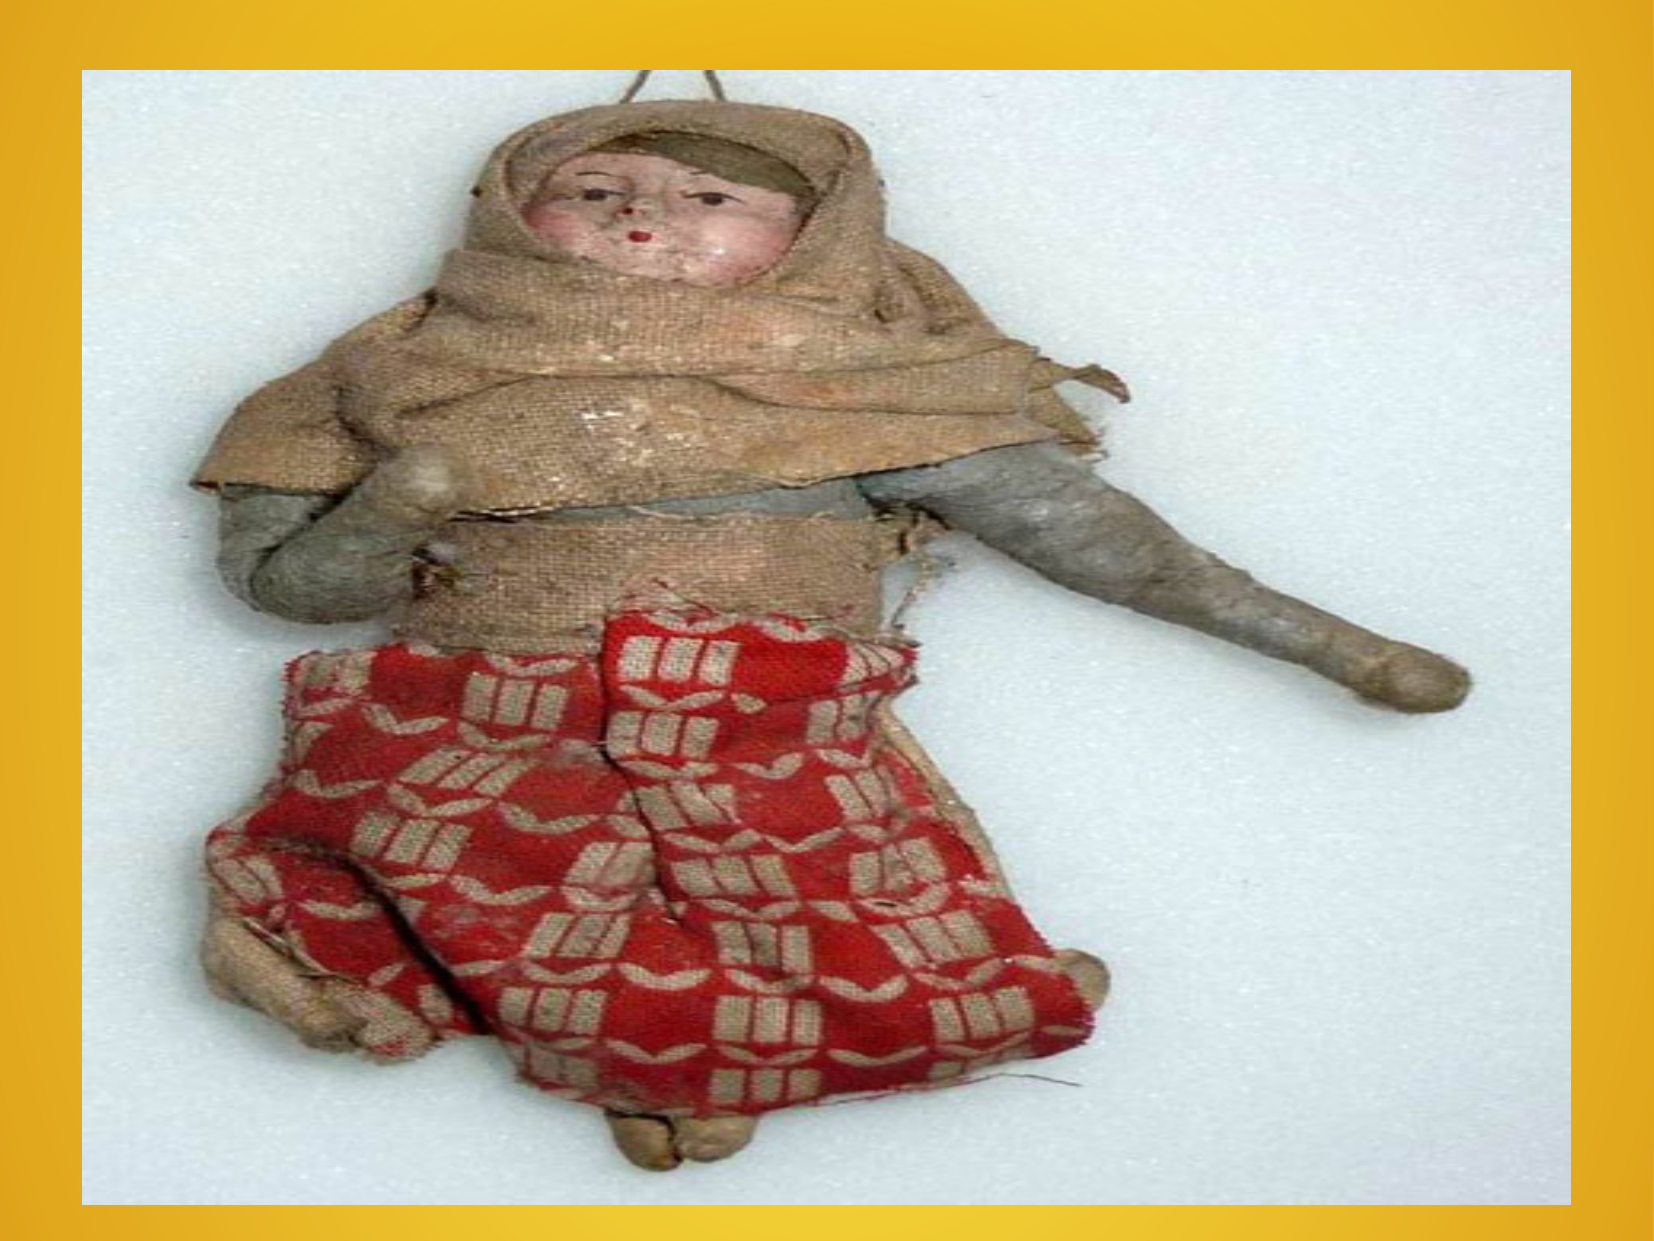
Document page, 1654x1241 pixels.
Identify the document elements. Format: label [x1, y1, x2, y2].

picture [82, 70, 1571, 1205]
